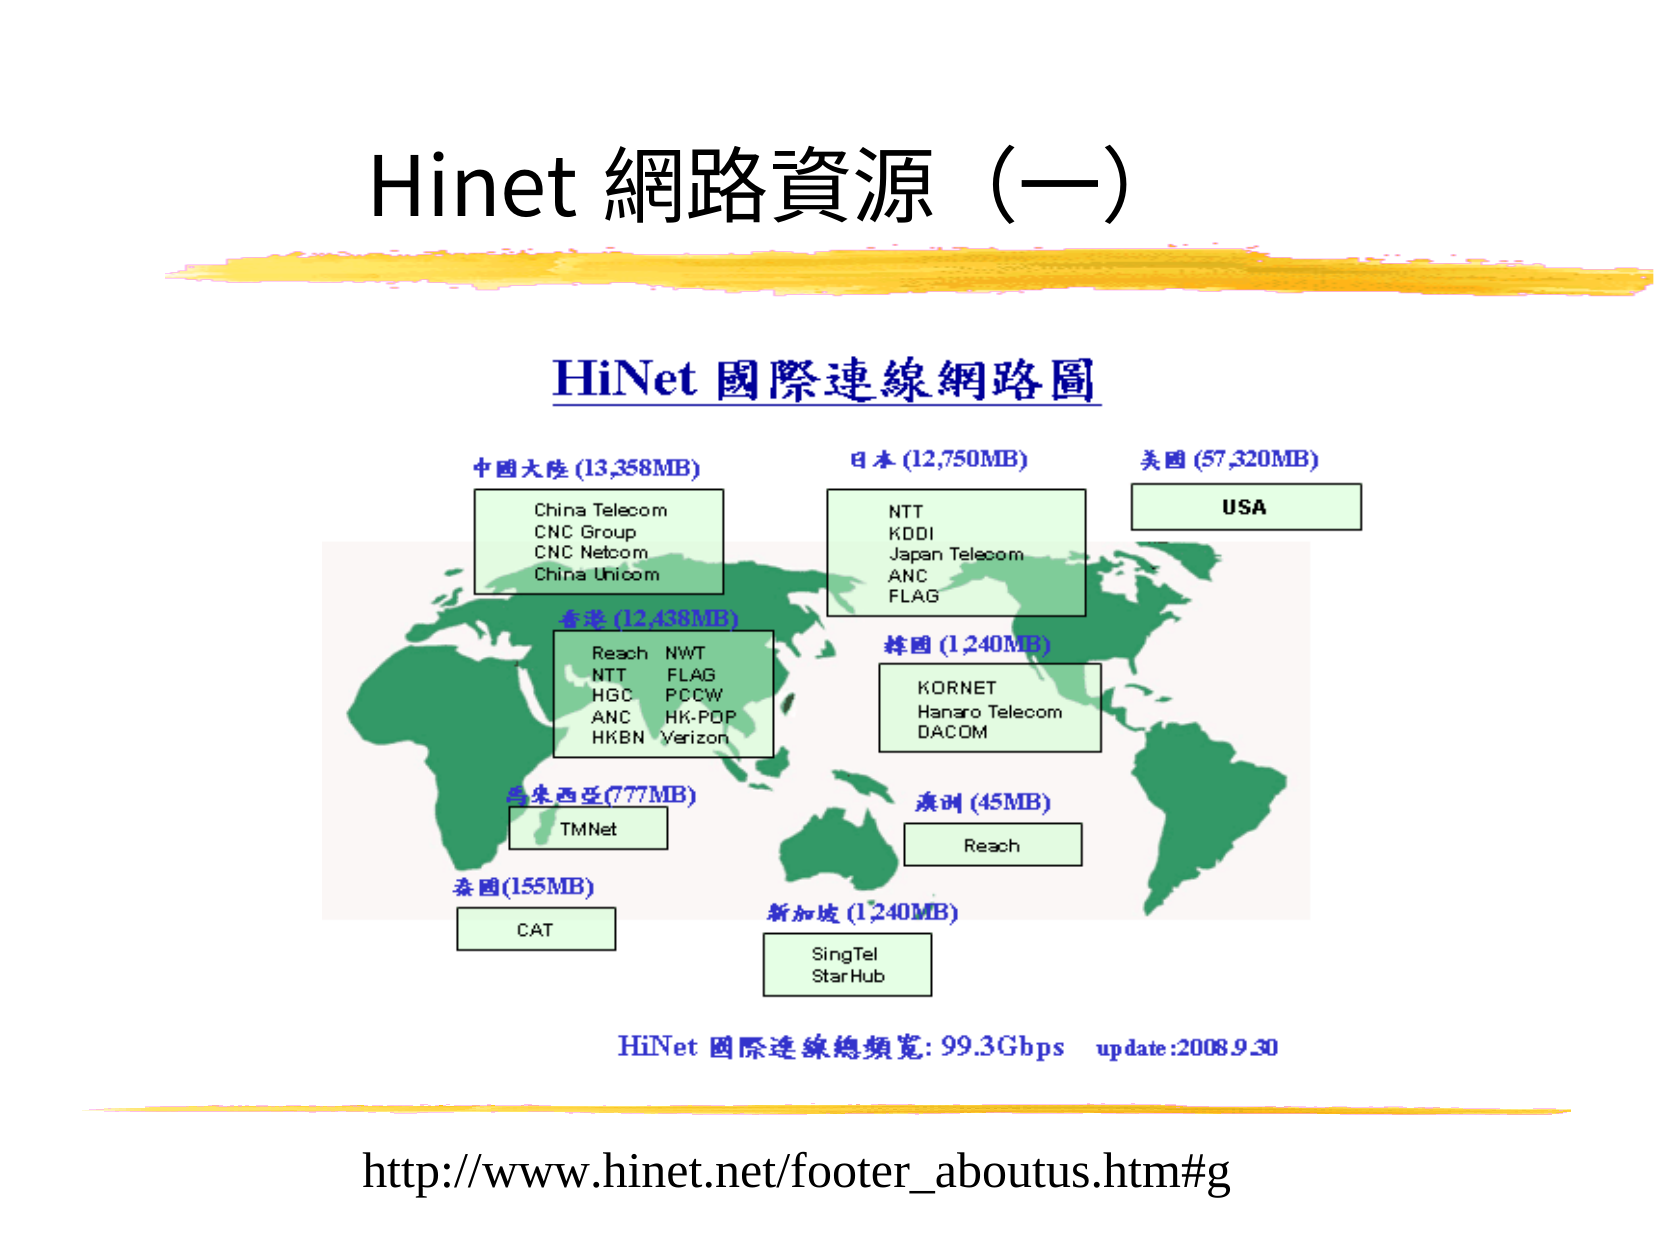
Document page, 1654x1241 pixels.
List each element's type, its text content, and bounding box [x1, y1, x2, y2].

title Hinet網路資源（一） [73, 25, 1479, 249]
picture [165, 237, 1654, 308]
picture [322, 333, 1380, 1089]
text_box http://www.hinet.net/footer_aboutus.htm#g [347, 1132, 1247, 1216]
picture [82, 1102, 1571, 1117]
